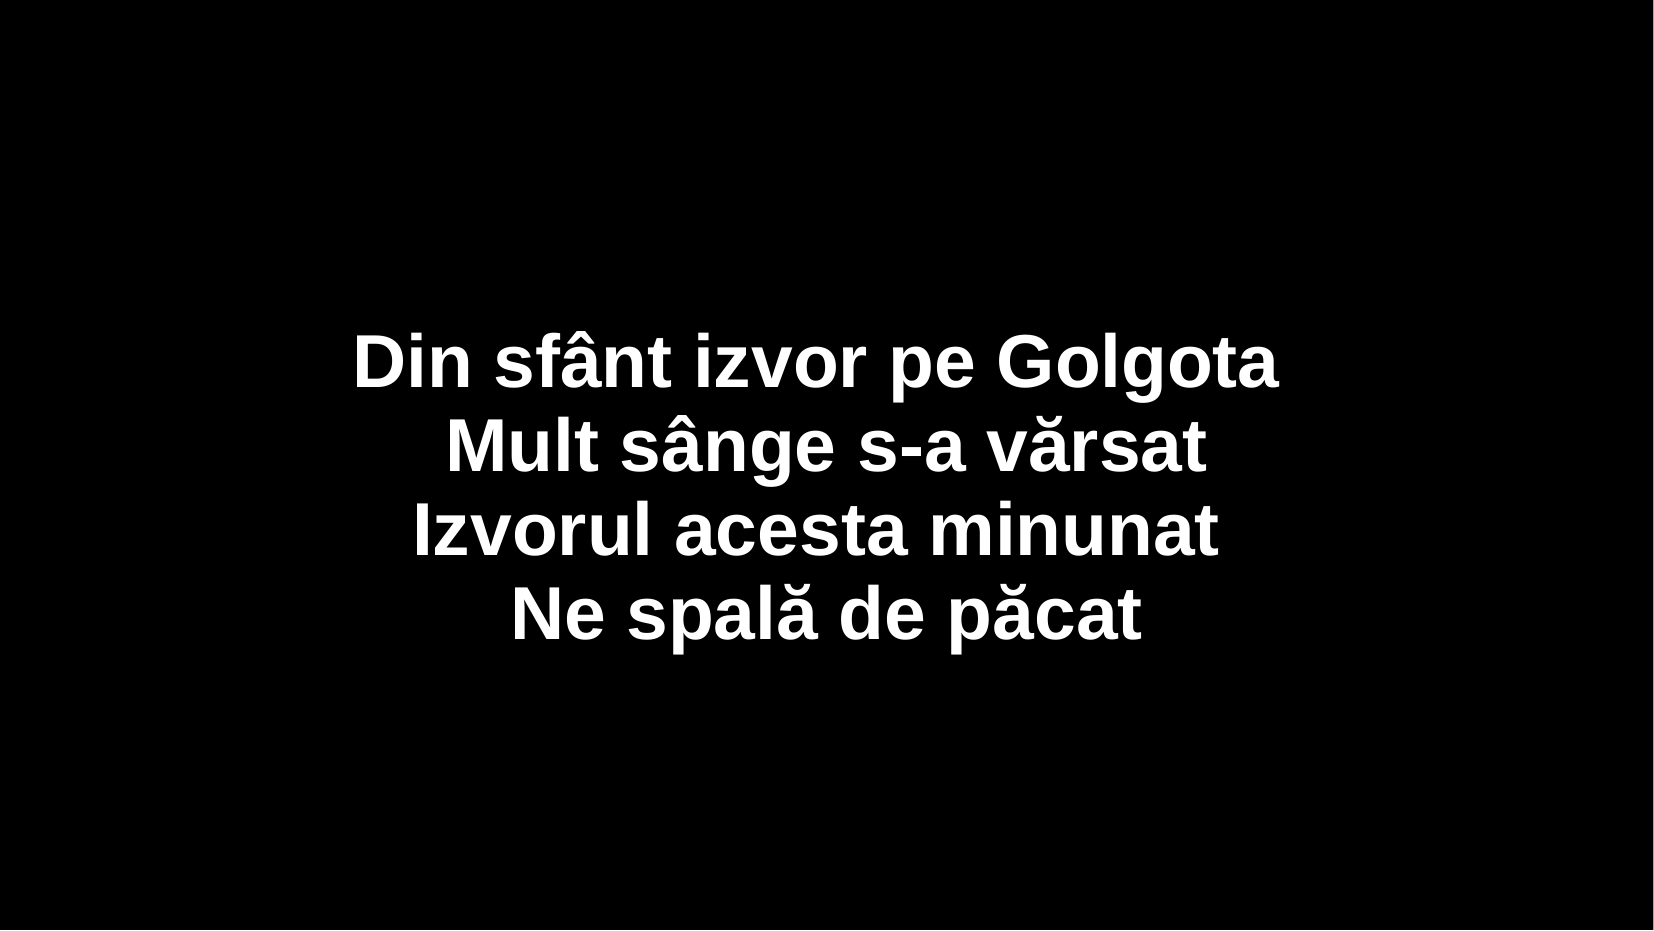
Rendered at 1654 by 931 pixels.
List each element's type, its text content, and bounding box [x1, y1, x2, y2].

subtitle Din sfânt izvor pe Golgota Mult sânge s-a vărsat Izvorul acesta minunat Ne spală de păcat [82, 109, 1571, 866]
